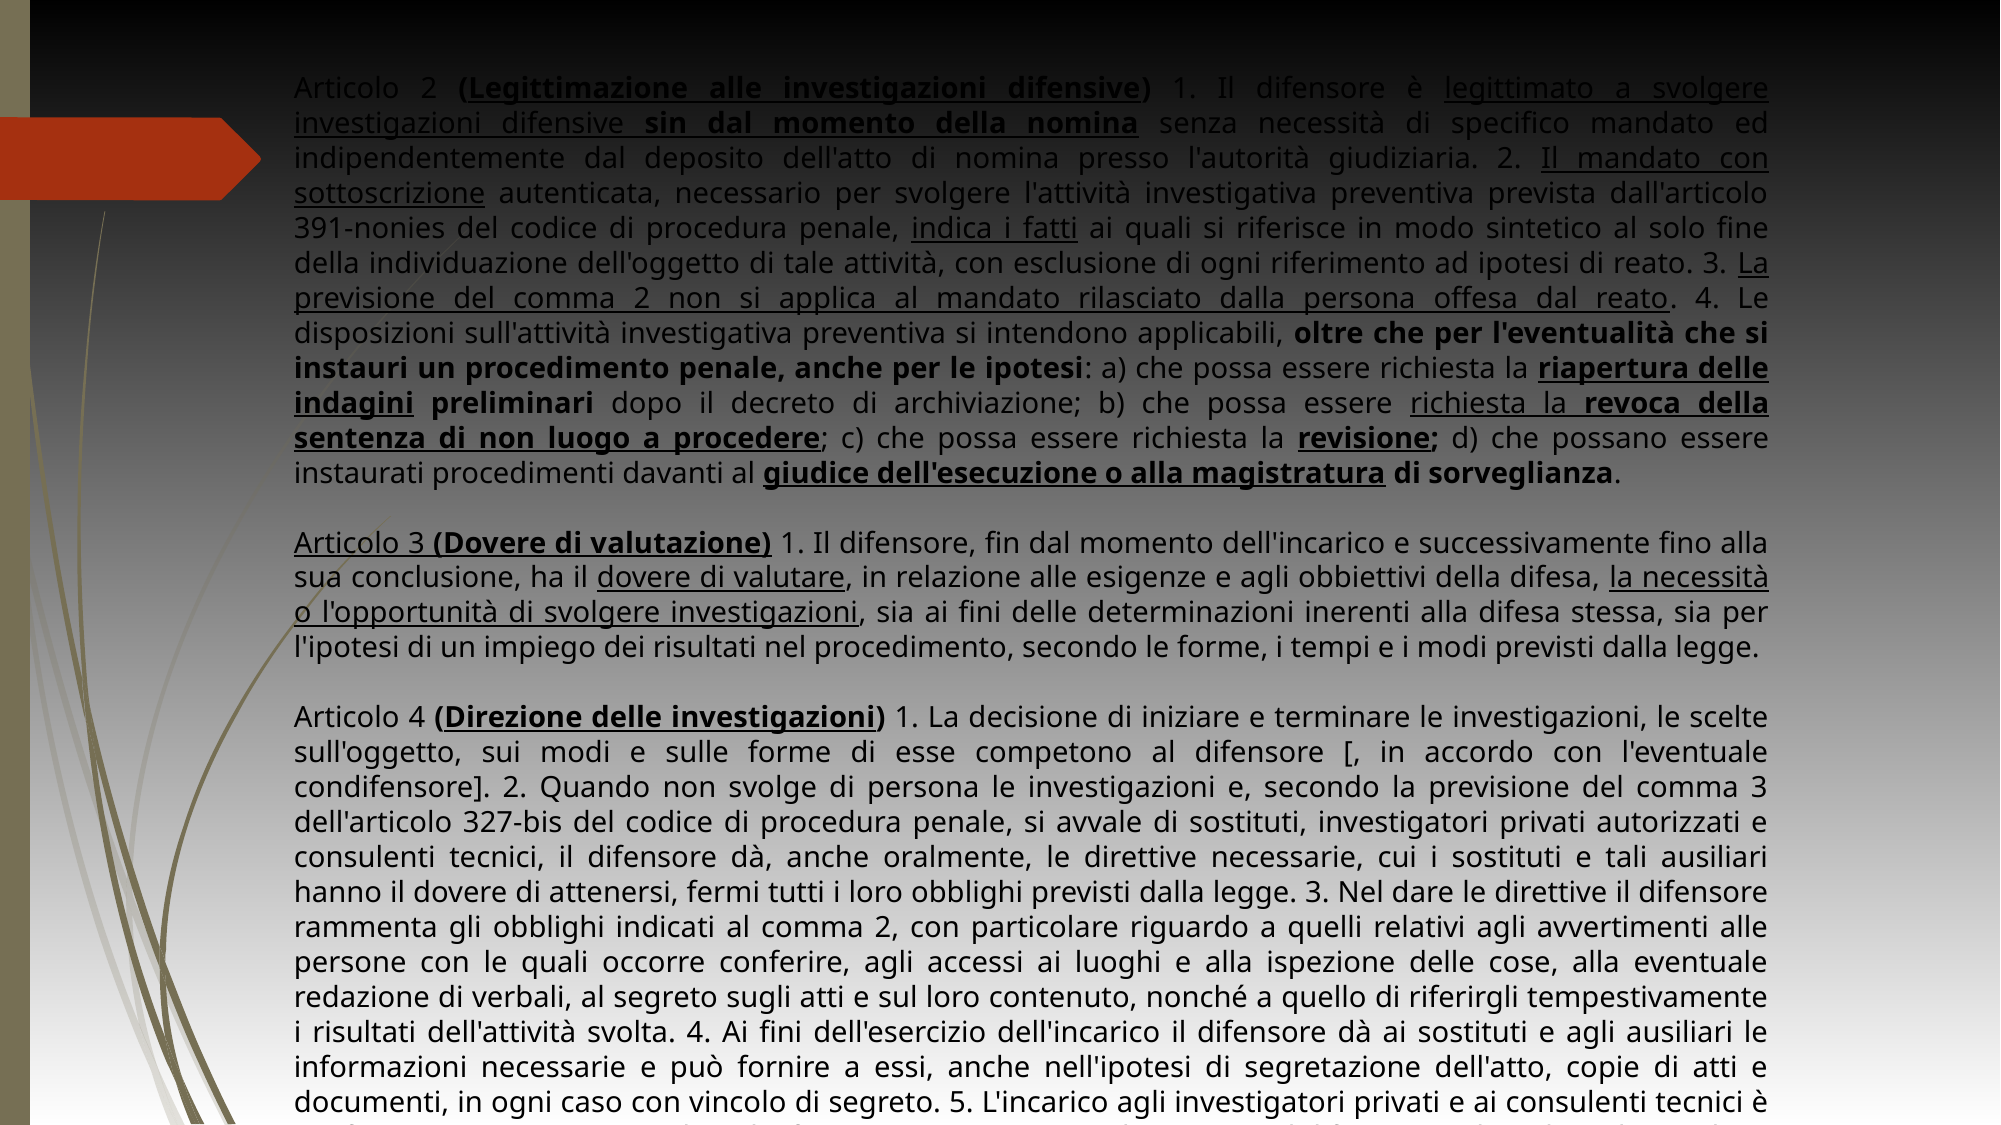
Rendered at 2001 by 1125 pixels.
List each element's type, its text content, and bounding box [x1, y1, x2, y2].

list Articolo 2 (Legittimazione alle investigazioni difensive) 1. Il difensore è legittimato a svolgere investigazioni difensive sin dal momento della nomina senza necessità di specifico mandato ed indipendentemente dal deposito dell'atto di nomina presso l'autorità giudiziaria. 2. Il mandato con sottoscrizione autenticata, necessario per svolgere l'attività investigativa preventiva prevista dall'articolo 391-nonies del codice di procedura penale, indica i fatti ai quali si riferisce in modo sintetico al solo fine della individuazione dell'oggetto di tale attività, con esclusione di ogni riferimento ad ipotesi di reato. 3. La previsione del comma 2 non si applica al mandato rilasciato dalla persona offesa dal reato. 4. Le disposizioni sull'attività investigativa preventiva si intendono applicabili, oltre che per l'eventualità che si instauri un procedimento penale, anche per le ipotesi: a) che possa essere richiesta la riapertura delle indagini preliminari dopo il decreto di archiviazione; b) che possa essere richiesta la revoca della sentenza di non luogo a procedere; c) che possa essere richiesta la revisione; d) che possano essere instaurati procedimenti davanti al giudice dell'esecuzione o alla magistratura di sorveglianza. Articolo 3 (Dovere di valutazione) 1. Il difensore, fin dal momento dell'incarico e successivamente fino alla sua conclusione, ha il dovere di valutare, in relazione alle esigenze e agli obbiettivi della difesa, la necessità o l'opportunità di svolgere investigazioni, sia ai fini delle determinazioni inerenti alla difesa stessa, sia per l'ipotesi di un impiego dei risultati nel procedimento, secondo le forme, i tempi e i modi previsti dalla legge. Articolo 4 (Direzione delle investigazioni) 1. La decisione di iniziare e terminare le investigazioni, le scelte sull'oggetto, sui modi e sulle forme di esse competono al difensore [, in accordo con l'eventuale condifensore]. 2. Quando non svolge di persona le investigazioni e, secondo la previsione del comma 3 dell'articolo 327-bis del codice di procedura penale, si avvale di sostituti, investigatori privati autorizzati e consulenti tecnici, il difensore dà, anche oralmente, le direttive necessarie, cui i sostituti e tali ausiliari hanno il dovere di attenersi, fermi tutti i loro obblighi previsti dalla legge. 3. Nel dare le direttive il difensore rammenta gli obblighi indicati al comma 2, con particolare riguardo a quelli relativi agli avvertimenti alle persone con le quali occorre conferire, agli accessi ai luoghi e alla ispezione delle cose, alla eventuale redazione di verbali, al segreto sugli atti e sul loro contenuto, nonché a quello di riferirgli tempestivamente i risultati dell'attività svolta. 4. Ai fini dell'esercizio dell'incarico il difensore dà ai sostituti e agli ausiliari le informazioni necessarie e può fornire a essi, anche nell'ipotesi di segretazione dell'atto, copie di atti e documenti, in ogni caso con vincolo di segreto. 5. L'incarico agli investigatori privati e ai consulenti tecnici è conferito con atto scritto, nel quale, fermo quanto previsto al comma 3, il difensore indica i loro doveri di: a) osservare le disposizioni di legge, in particolare quelle sulle investigazioni difensive e sulla tutela dei dati personali; b) comunicare le notizie e i risultati delle investigazioni e rimetterne l'eventuale documentazione soltanto al difensore che ha conferito l'incarico o al suo sostituto; c) salva specifica autorizzazione scritta del difensore, rifiutare ogni altro incarico relativo o connesso alla vicenda alla quale attiene quello conferito. [260, 62, 1785, 1125]
